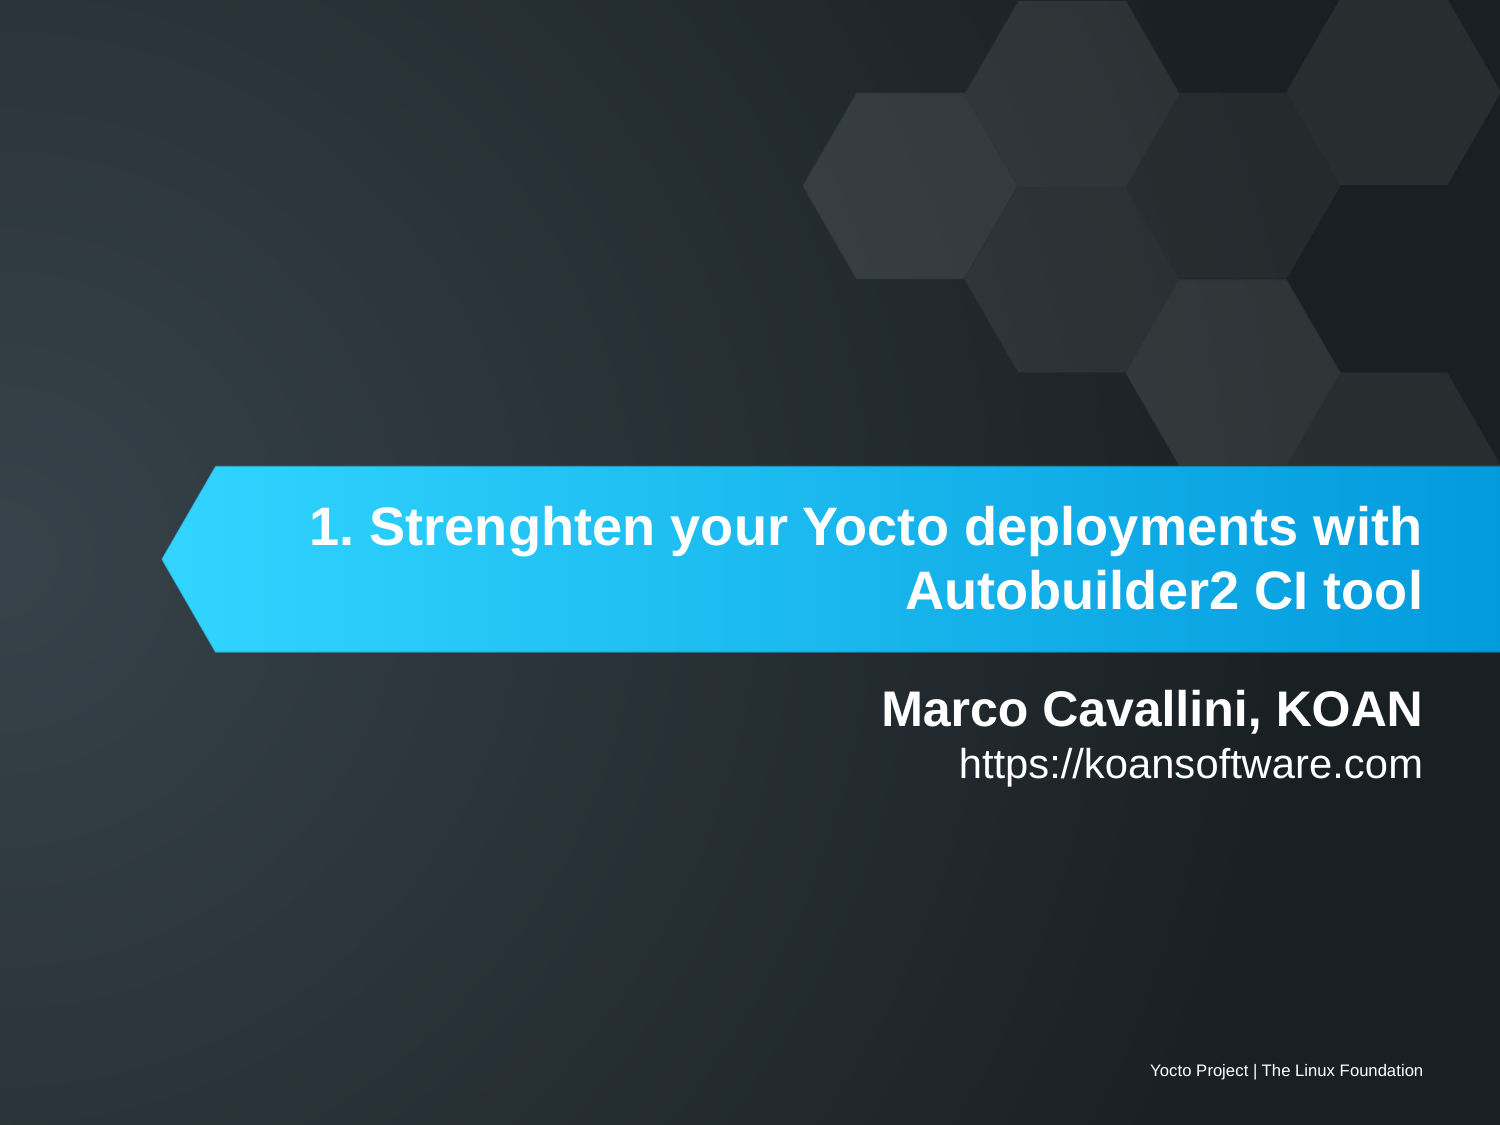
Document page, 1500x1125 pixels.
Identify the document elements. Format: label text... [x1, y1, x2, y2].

title 1. Strenghten your Yocto deployments with Autobuilder2 CI tool [235, 490, 1424, 634]
picture [0, 0, 1500, 1125]
text_box Marco Cavallini, KOAN https://koansoftware.com [112, 676, 1424, 756]
